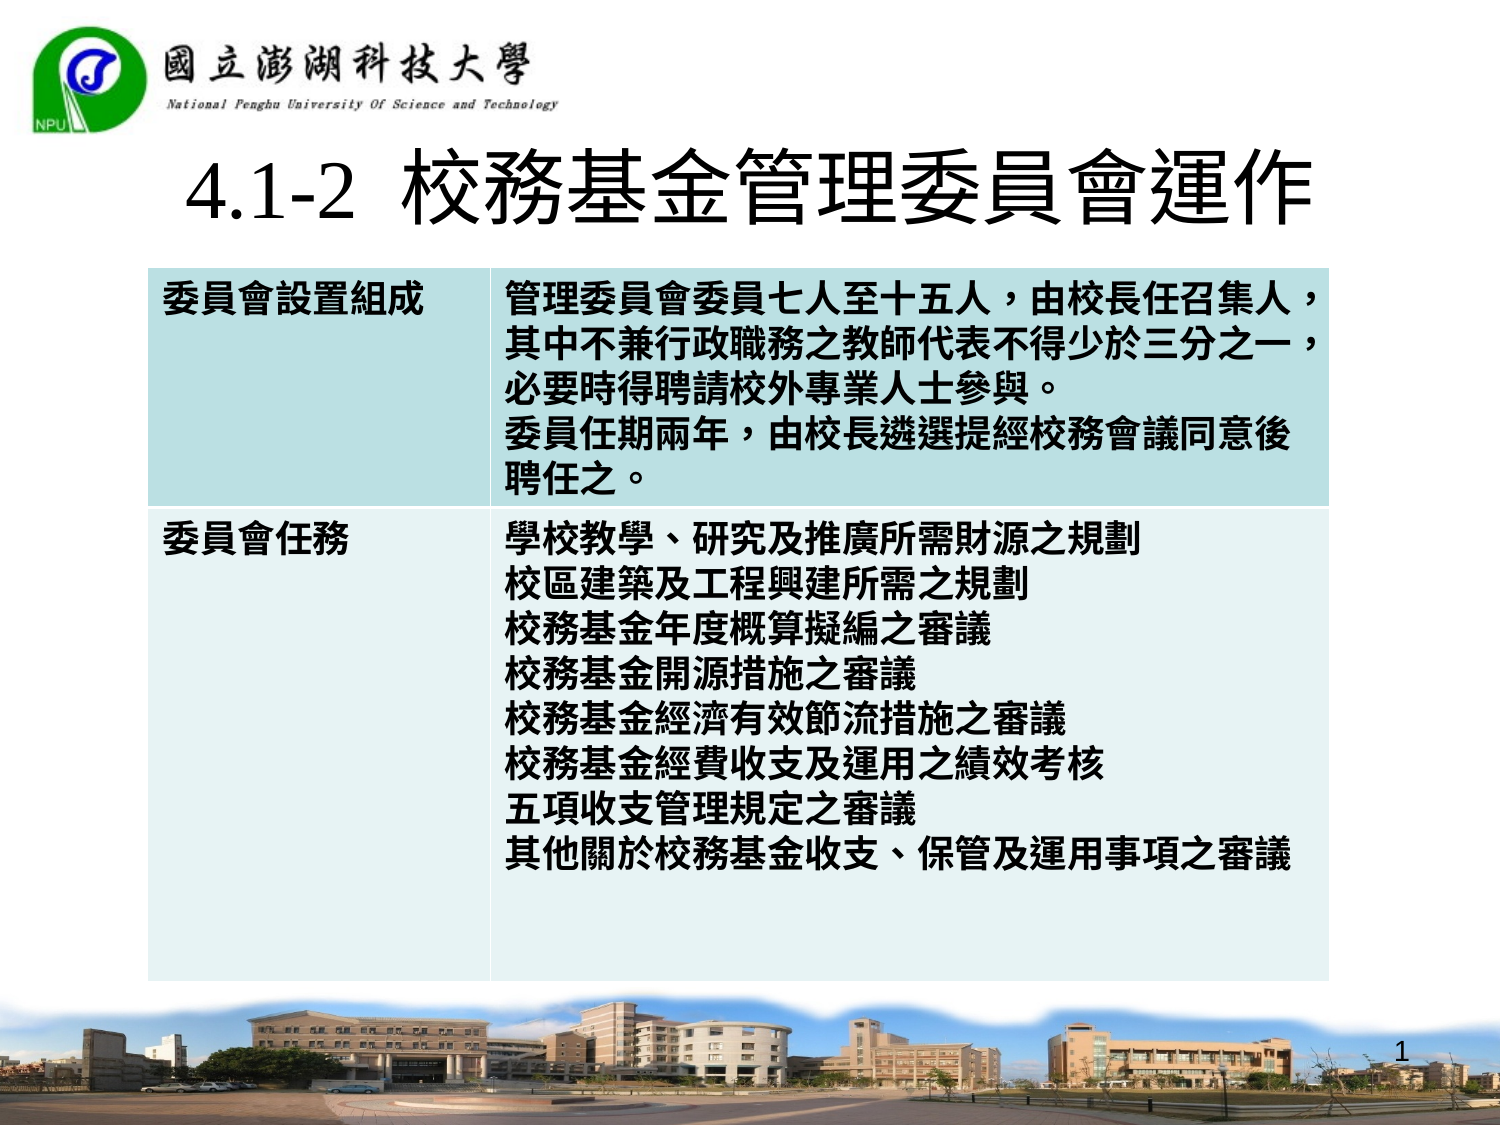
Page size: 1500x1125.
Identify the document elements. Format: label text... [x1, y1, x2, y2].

text_box <編號> [1074, 1024, 1426, 1103]
table_cell 學校教學、研究及推廣所需財源之規劃 校區建築及工程興建所需之規劃 校務基金年度概算擬編之審議 校務基金開源措施之審議 校務基金經濟有效節流措施之審議 校務基金經費收支及運用之績效考核 五項收支管理規定之審議 其他關於校務基金收支、保管及運用事項之審議 [491, 509, 1329, 981]
picture [0, 0, 1500, 1125]
title 4.1-2 校務基金管理委員會運作 [75, 126, 1426, 244]
table_cell 委員會任務 [148, 509, 490, 981]
table_header 委員會設置組成 [148, 268, 490, 506]
list [75, 267, 1426, 1005]
table_header 管理委員會委員七人至十五人，由校長任召集人，其中不兼行政職務之教師代表不得少於三分之一，必要時得聘請校外專業人士參與。 委員任期兩年，由校長遴選提經校務會議同意後聘任之。 [491, 268, 1329, 506]
